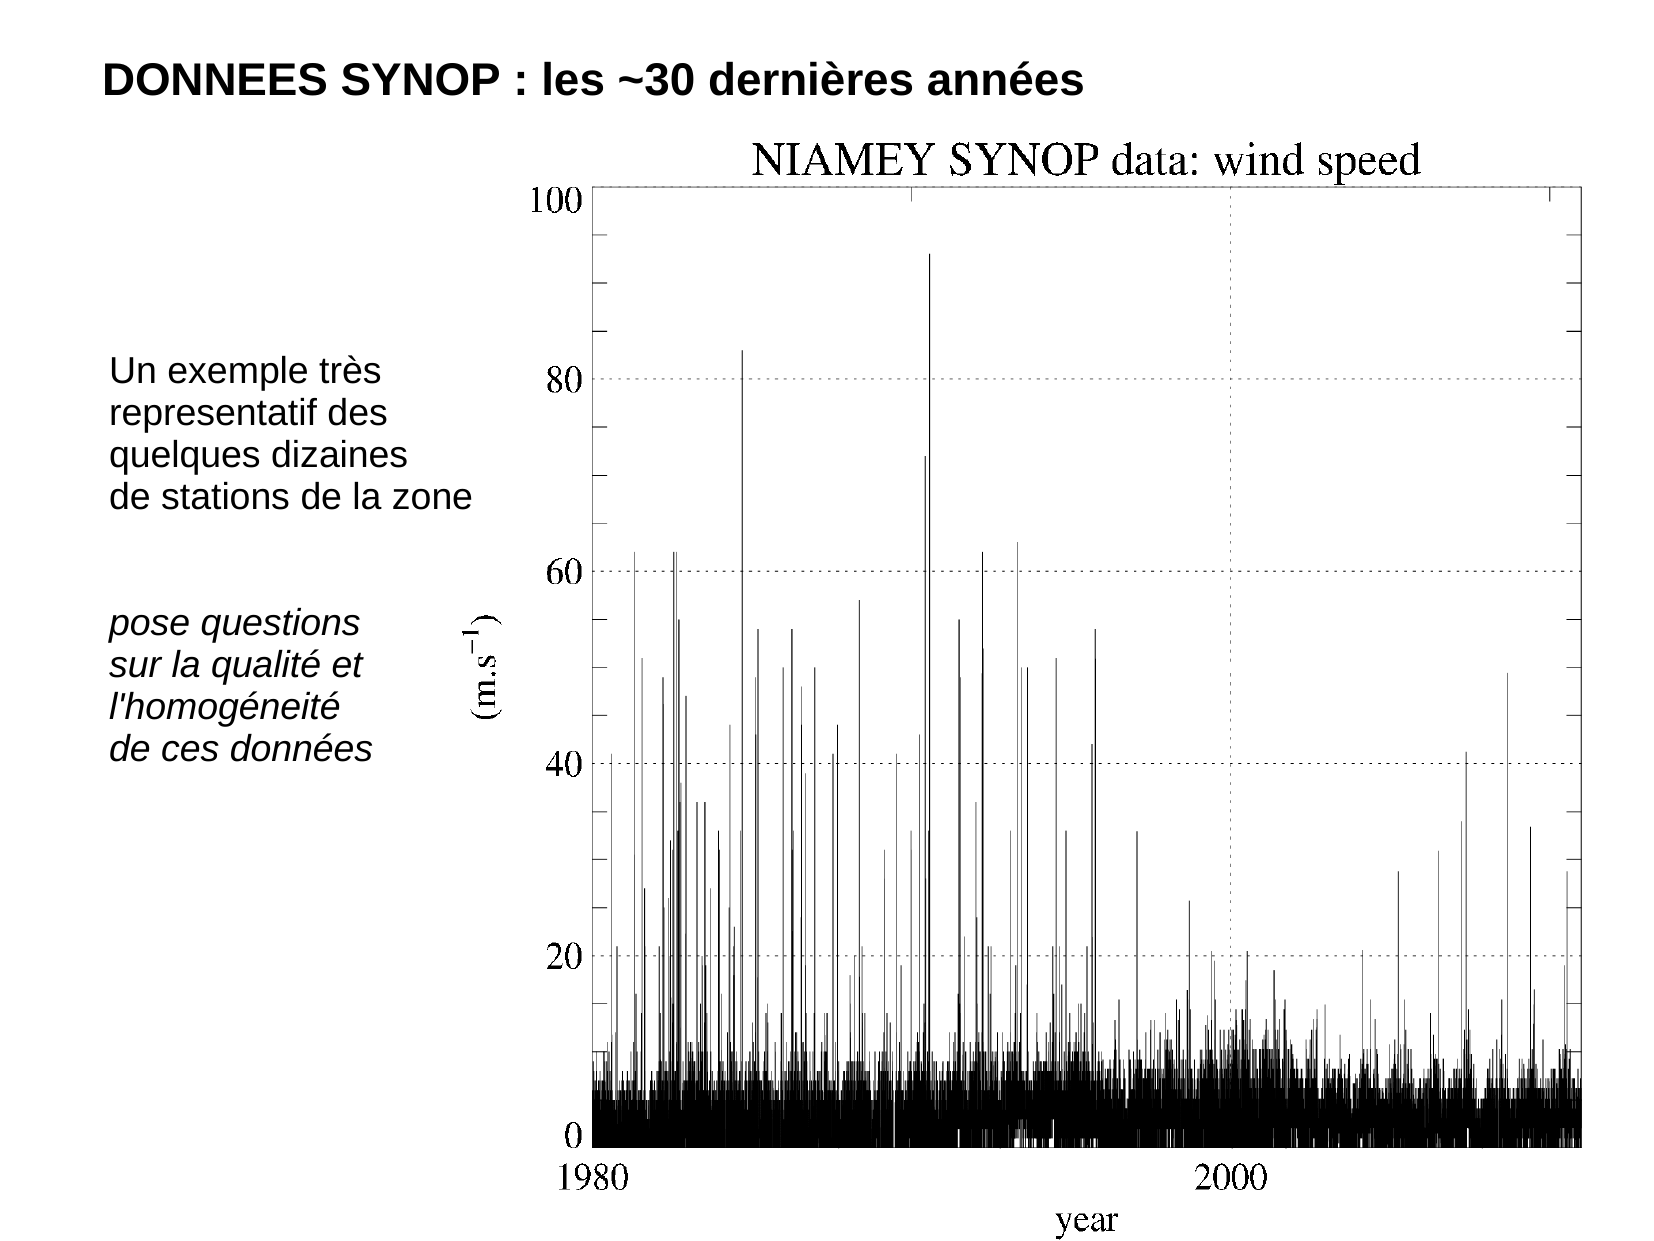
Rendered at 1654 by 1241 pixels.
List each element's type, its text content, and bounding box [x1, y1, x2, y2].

picture [460, 141, 1583, 1241]
text_box Un exemple très representatif des quelques dizaines de stations de la zone pose questions sur la qualité et l'homogéneité de ces données [94, 342, 489, 778]
text_box DONNEES SYNOP : les ~30 dernières années [87, 46, 1100, 113]
